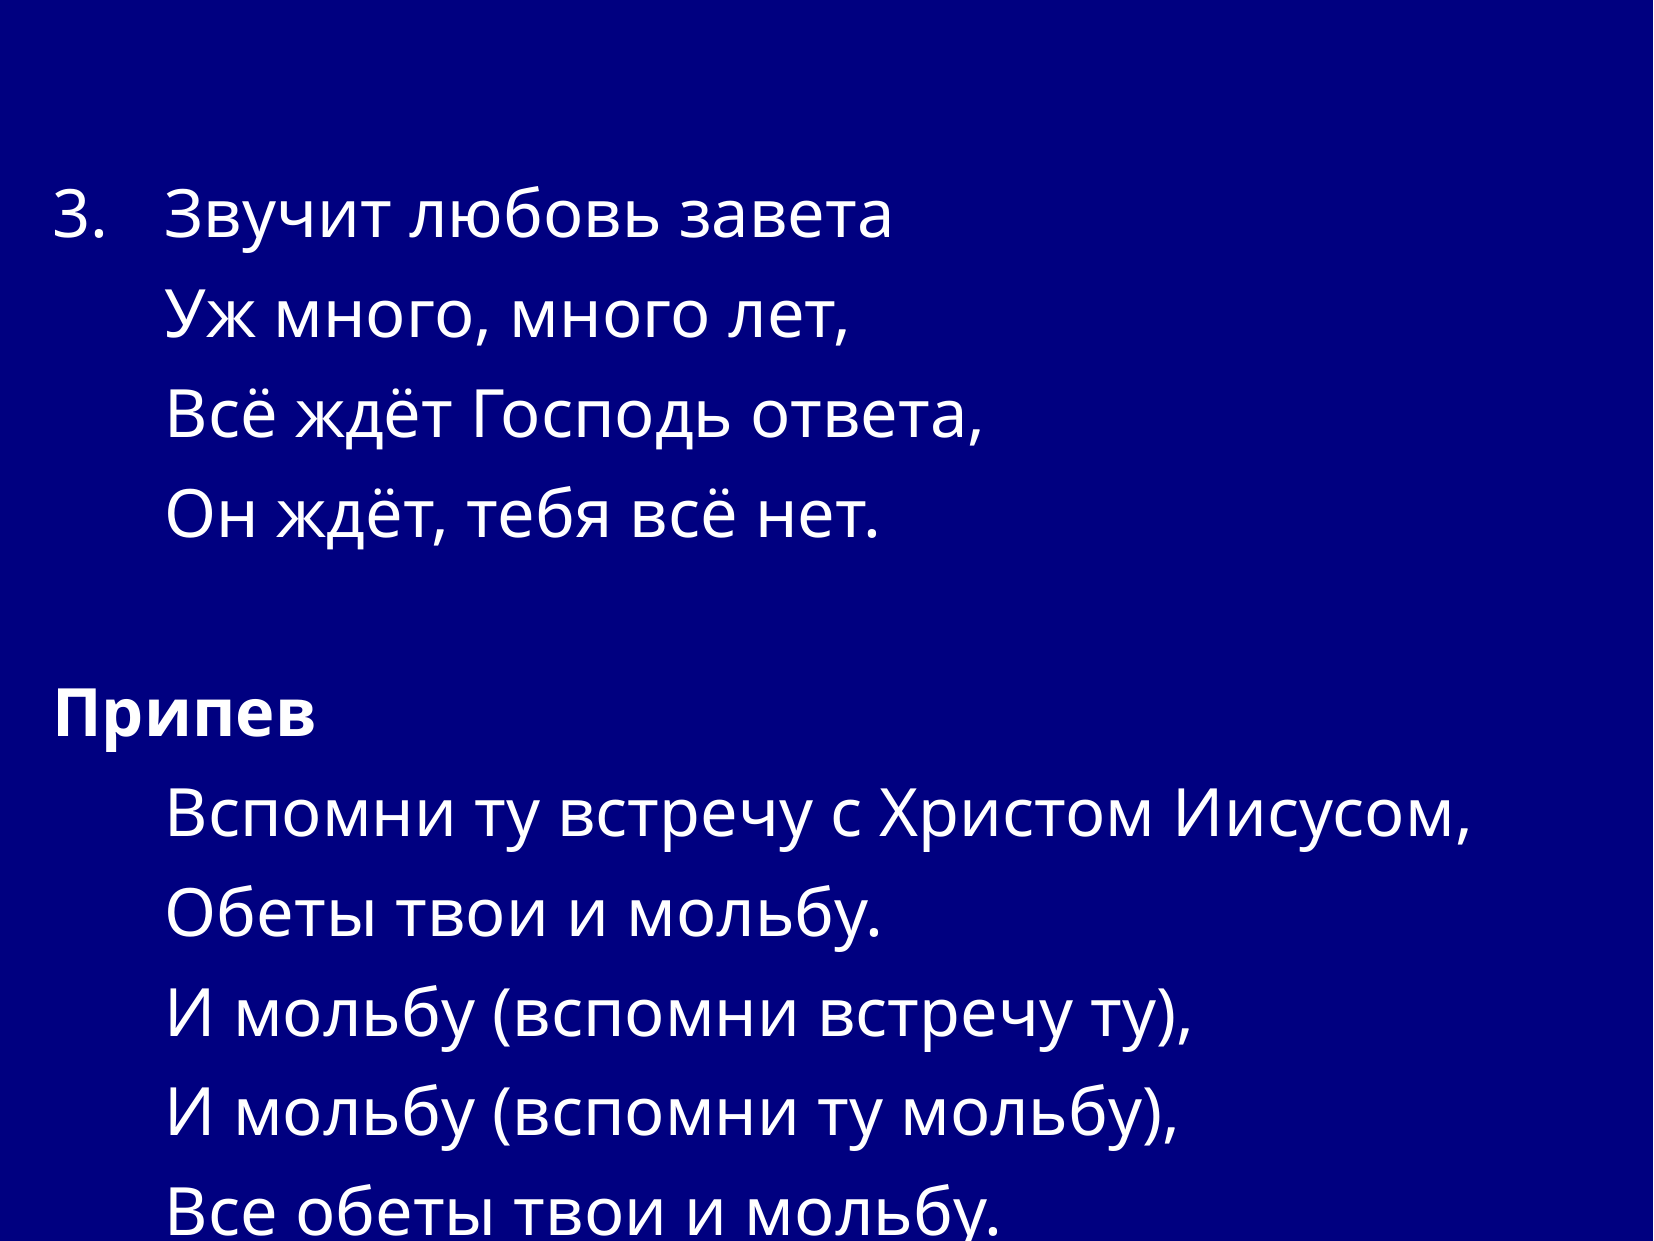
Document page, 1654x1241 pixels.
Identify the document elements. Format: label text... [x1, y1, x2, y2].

text_box 3. Звучит любовь завета Уж много, много лет, Всё ждёт Господь ответа, Он ждёт, тебя всё нет. Припев Вспомни ту встречу с Христом Иисусом, Обеты твои и мольбу. И мольбу (вспомни встречу ту), И мольбу (вспомни ту мольбу), Все обеты твои и мольбу. [37, 150, 1651, 1163]
